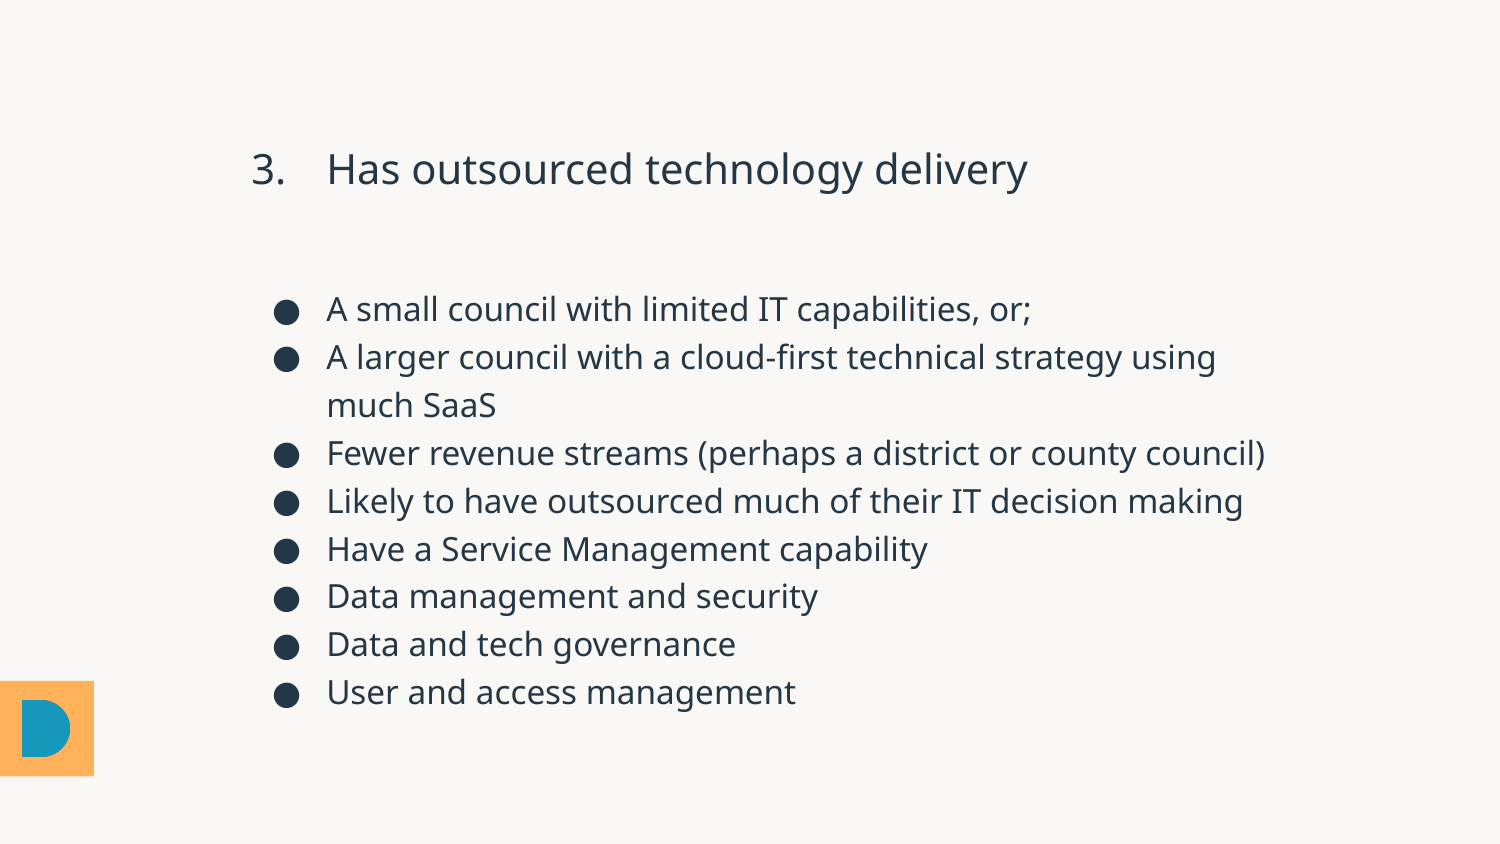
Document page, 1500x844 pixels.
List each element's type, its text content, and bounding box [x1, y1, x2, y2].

title 3. Has outsourced technology delivery [236, 118, 1329, 238]
picture [22, 700, 70, 757]
list A small council with limited IT capabilities, or; A larger council with a cloud-first technical strategy using much SaaS Fewer revenue streams (perhaps a district or county council) Likely to have outsourced much of their IT decision making Have a Service Management capability Data management and security Data and tech governance User and access management [236, 265, 1329, 681]
